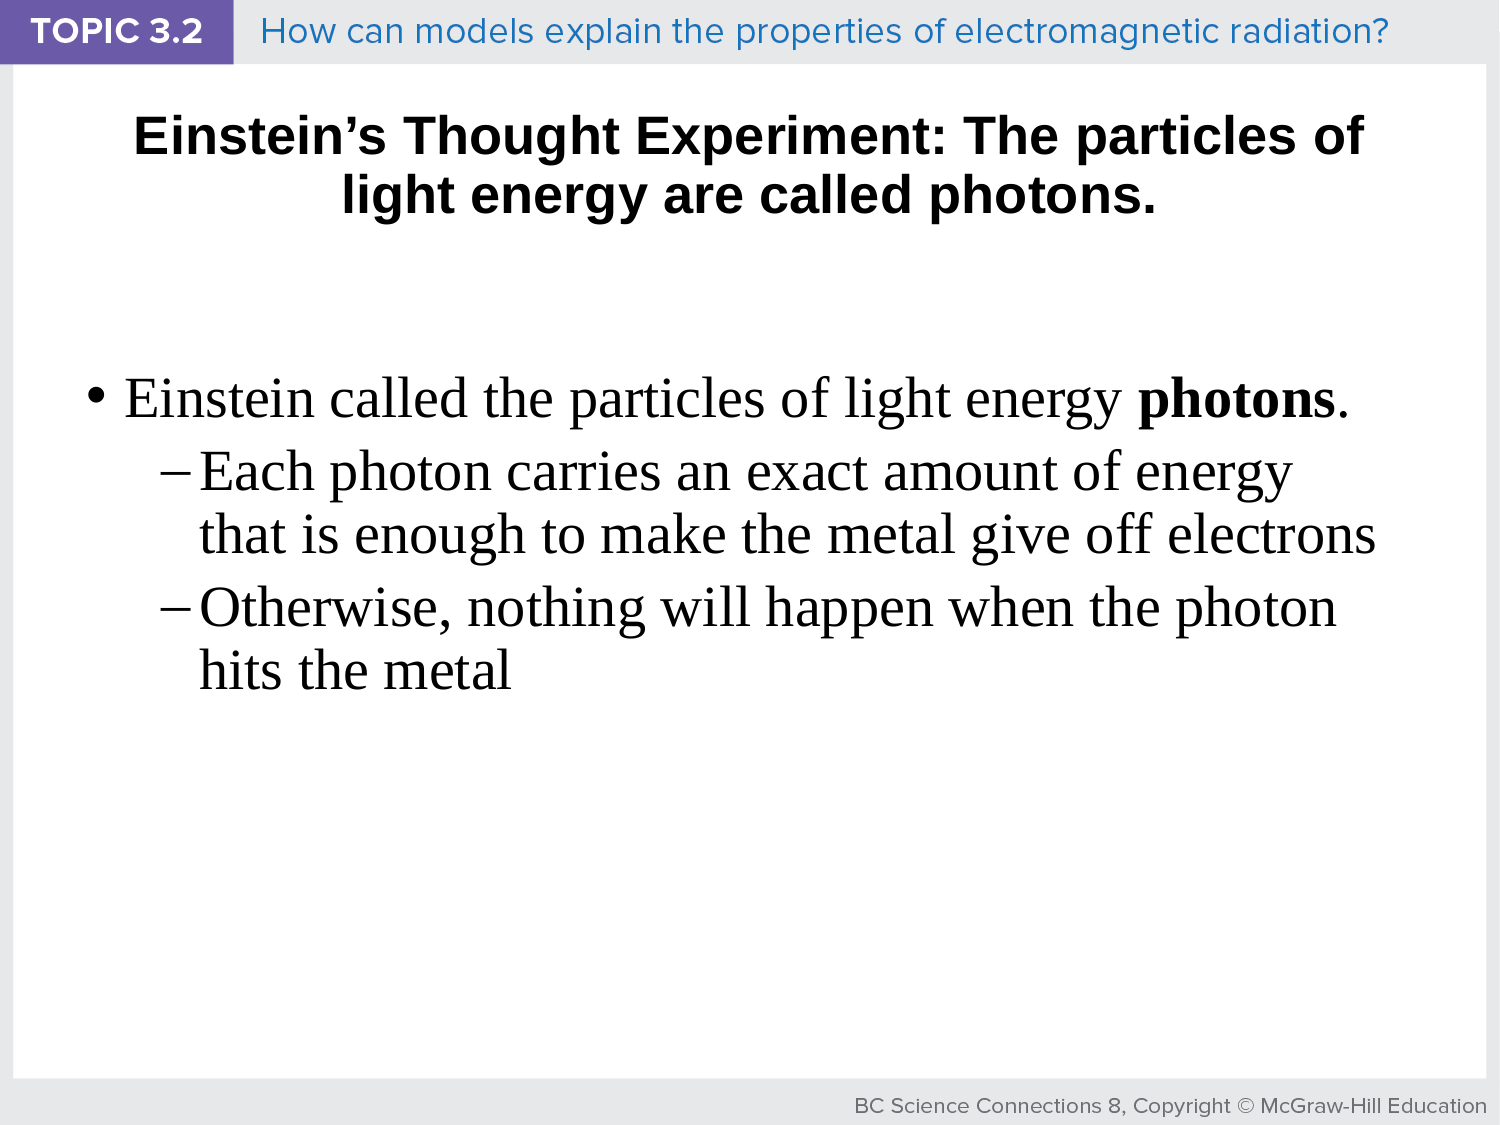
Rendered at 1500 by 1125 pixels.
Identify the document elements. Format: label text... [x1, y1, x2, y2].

picture [0, 0, 1500, 1082]
list Einstein called the particles of light energy photons. Each photon carries an exact amount of energy that is enough to make the metal give off electrons Otherwise, nothing will happen when the photon hits the metal [71, 359, 1397, 1014]
title Einstein’s Thought Experiment: The particles of light energy are called photons. [103, 76, 1397, 257]
